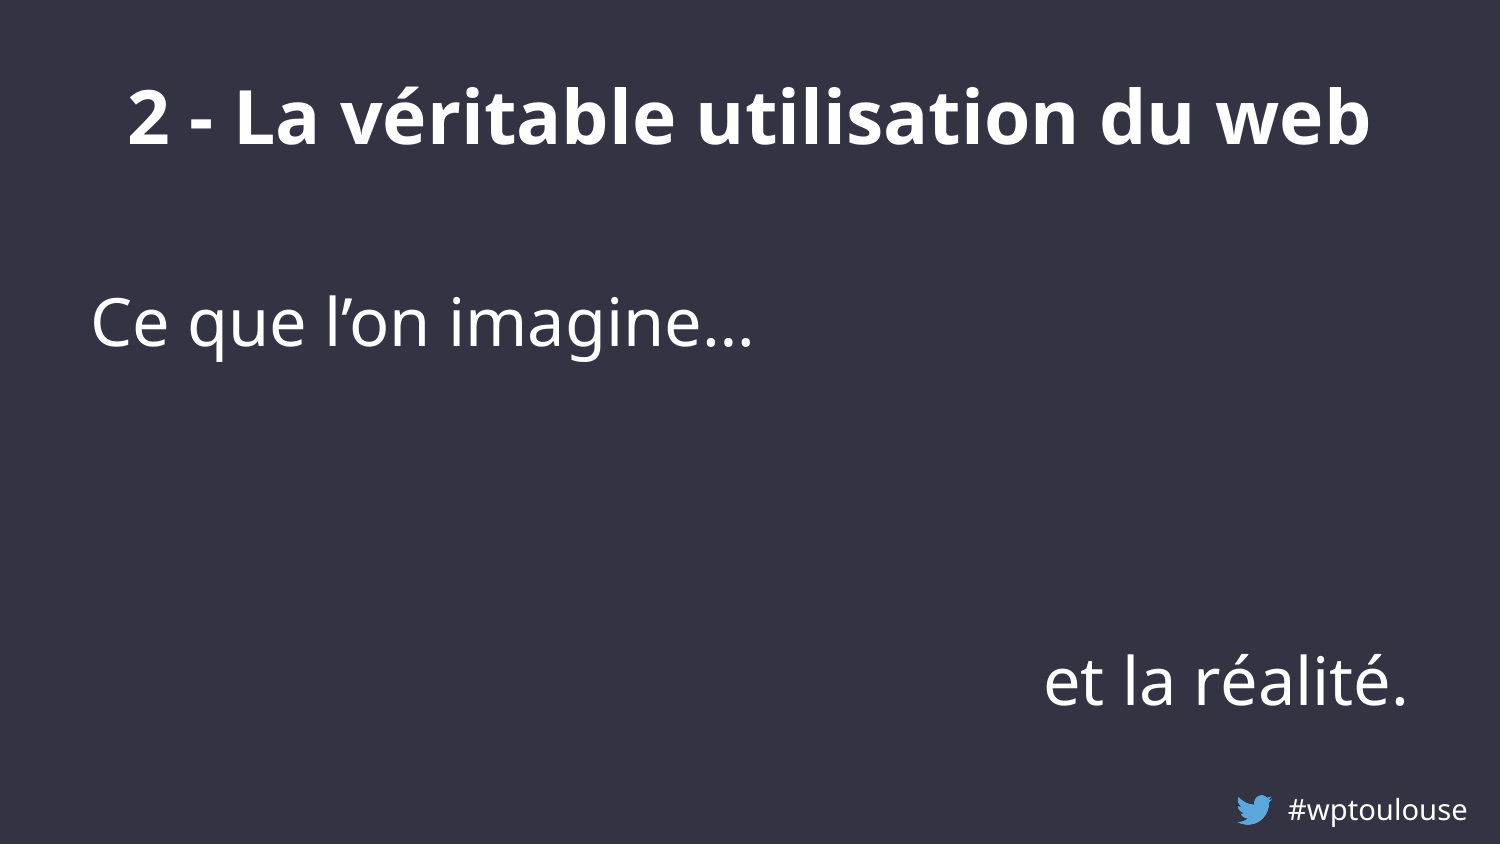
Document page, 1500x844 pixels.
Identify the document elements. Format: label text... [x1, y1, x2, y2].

title 2 - La véritable utilisation du web [75, 33, 1425, 175]
picture [1236, 795, 1273, 825]
list Ce que l’on imagine… et la réalité. [75, 224, 1426, 697]
text_box #wptoulouse [1272, 776, 1488, 832]
